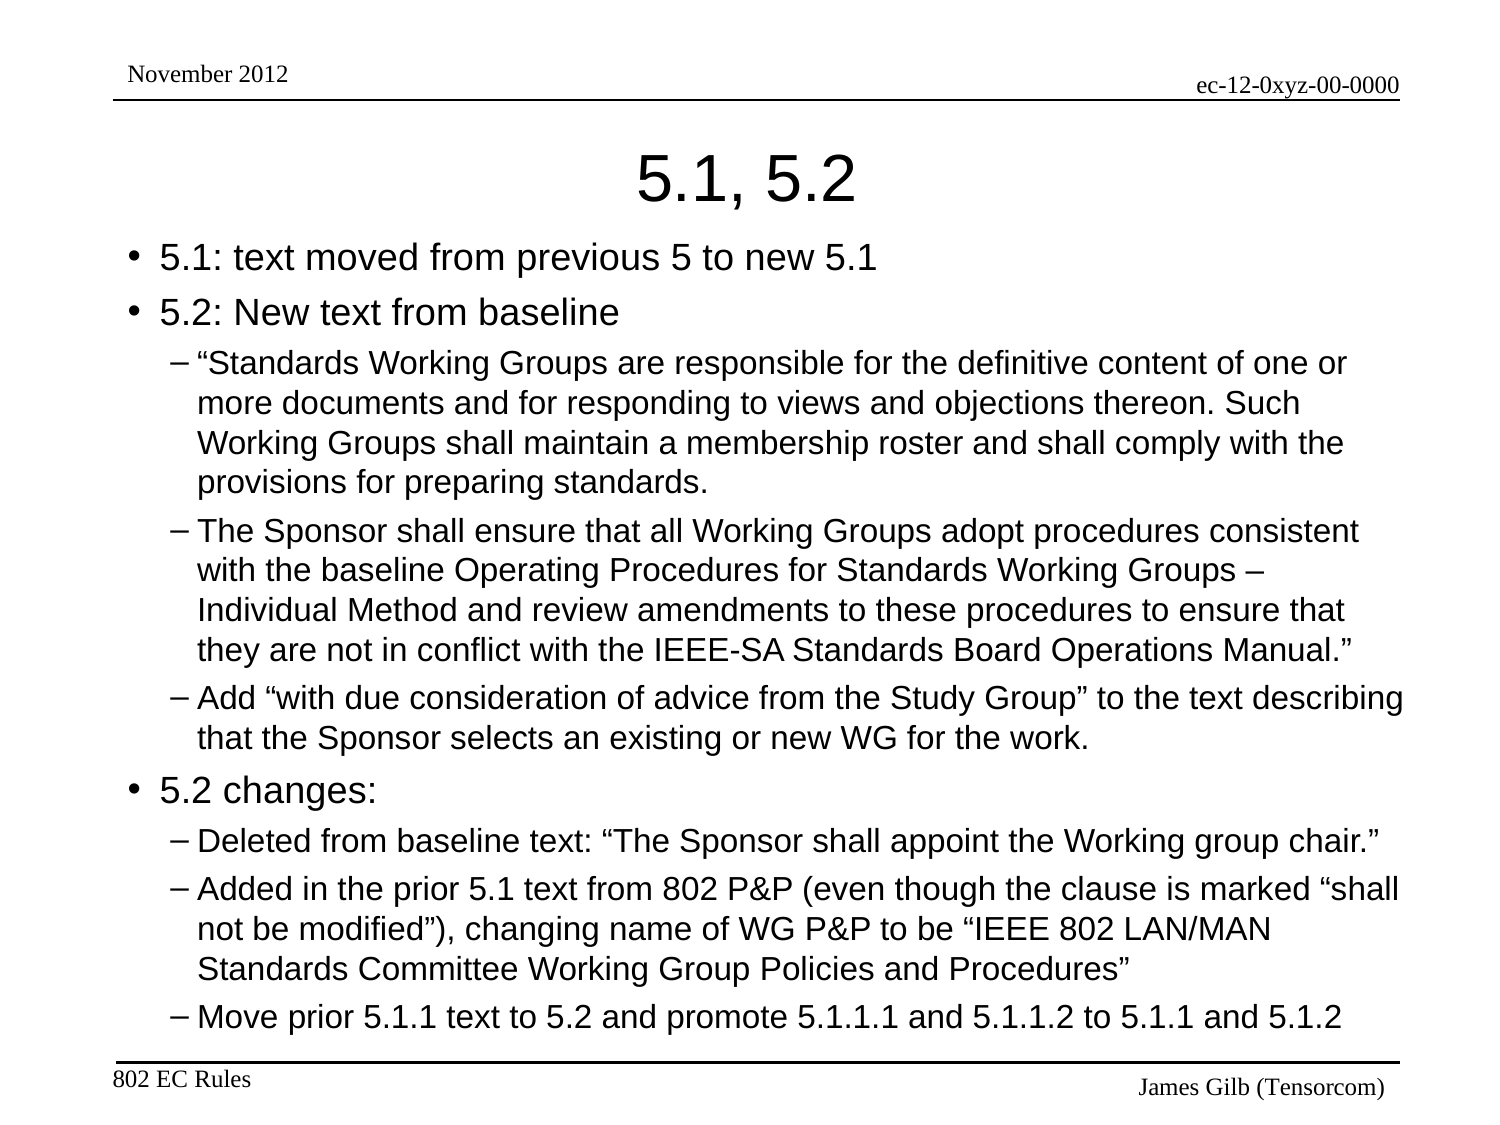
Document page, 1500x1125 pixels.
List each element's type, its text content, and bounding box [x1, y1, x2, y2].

title 5.1, 5.2 [112, 112, 1401, 224]
list 5.1: text moved from previous 5 to new 5.1 5.2: New text from baseline “Standards Working Groups are responsible for the definitive content of one or more documents and for responding to views and objections thereon. Such Working Groups shall maintain a membership roster and shall comply with the provisions for preparing standards. The Sponsor shall ensure that all Working Groups adopt procedures consistent with the baseline Operating Procedures for Standards Working Groups – Individual Method and review amendments to these procedures to ensure that they are not in conflict with the IEEE-SA Standards Board Operations Manual.” Add “with due consideration of advice from the Study Group” to the text describing that the Sponsor selects an existing or new WG for the work. 5.2 changes: Deleted from baseline text: “The Sponsor shall appoint the Working group chair.” Added in the prior 5.1 text from 802 P&P (even though the clause is marked “shall not be modified”), changing name of WG P&P to be “IEEE 802 LAN/MAN Standards Committee Working Group Policies and Procedures” Move prior 5.1.1 text to 5.2 and promote 5.1.1.1 and 5.1.1.2 to 5.1.1 and 5.1.2 [112, 224, 1426, 1051]
